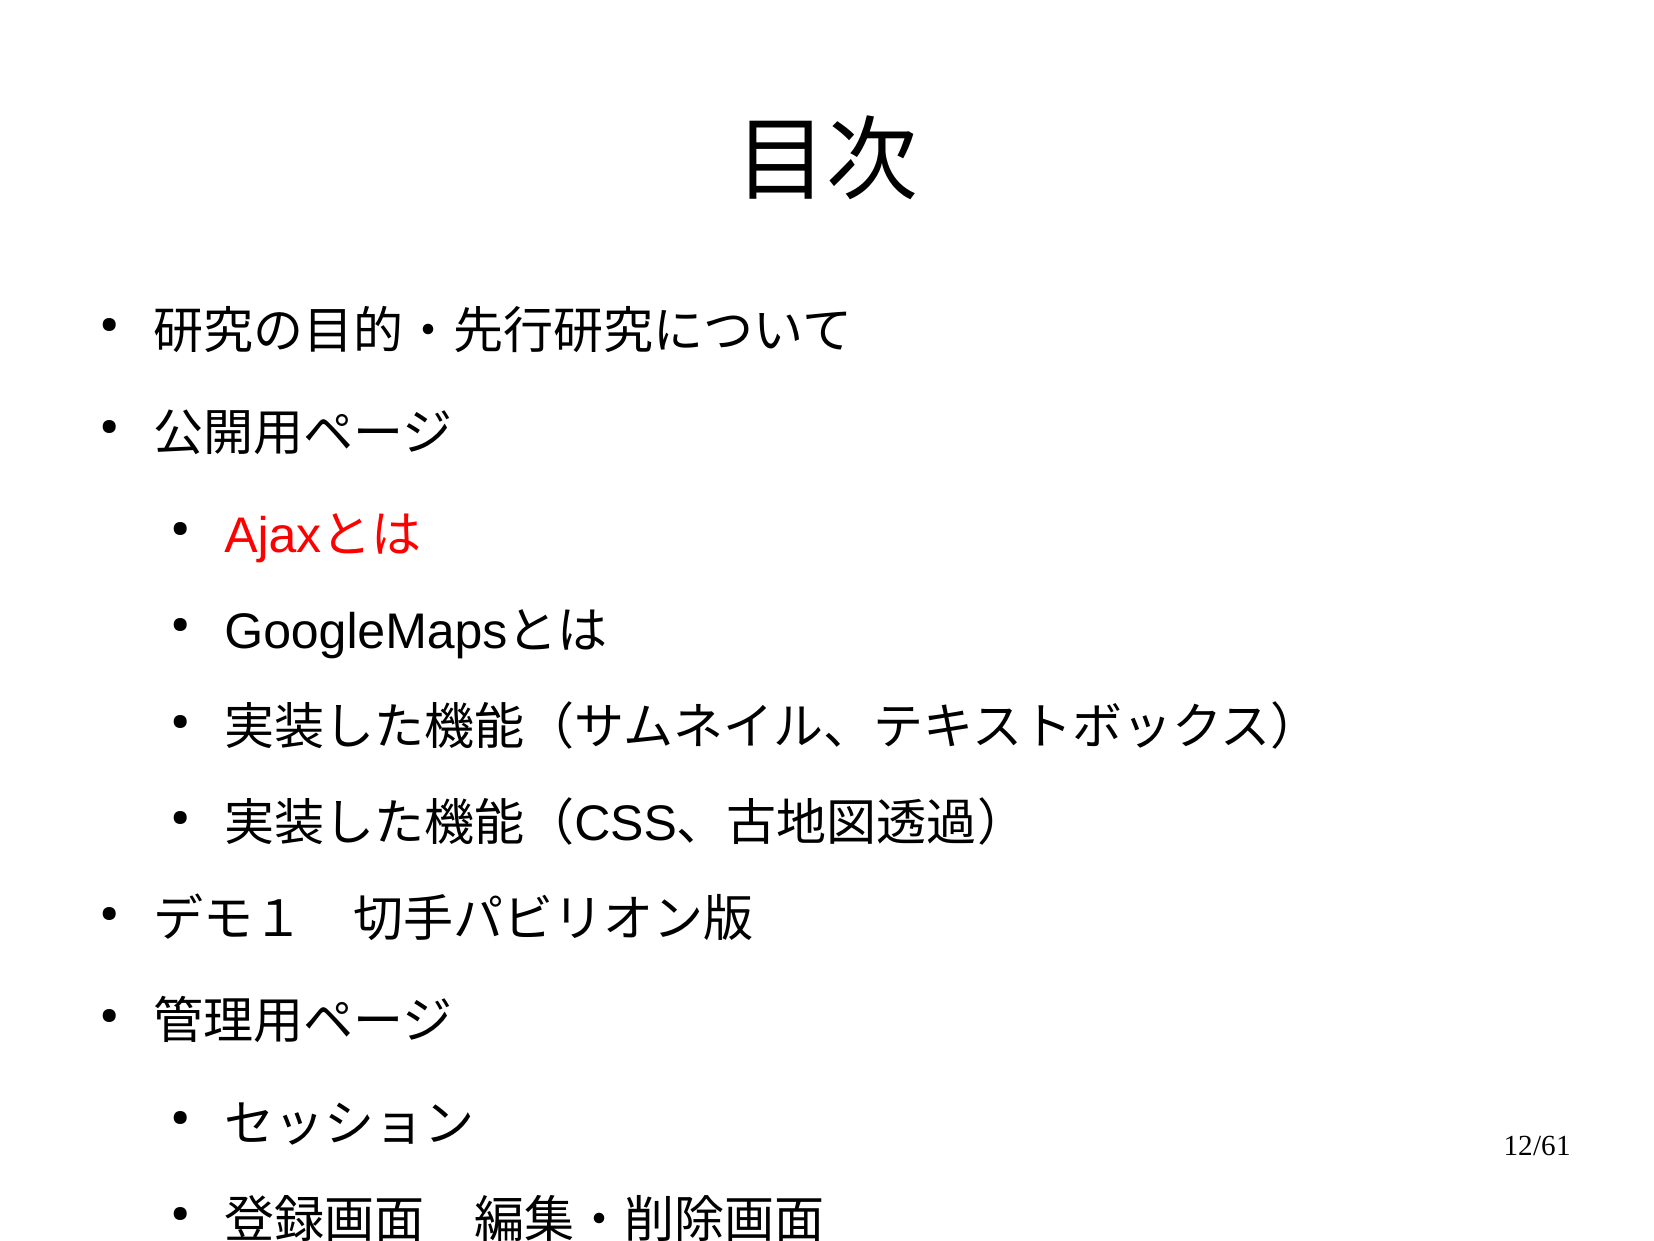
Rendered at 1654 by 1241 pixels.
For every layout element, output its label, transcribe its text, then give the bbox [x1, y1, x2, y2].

list 研究の目的・先行研究について 公開用ページ Ajaxとは GoogleMapsとは 実装した機能（サムネイル、テキストボックス） 実装した機能（CSS、古地図透過） デモ１ 切手パビリオン版 管理用ページ セッション 登録画面 編集・削除画面 デモ２ web公開用2.0版 今後の課題 [82, 290, 1571, 1203]
title 目次 [82, 49, 1571, 257]
